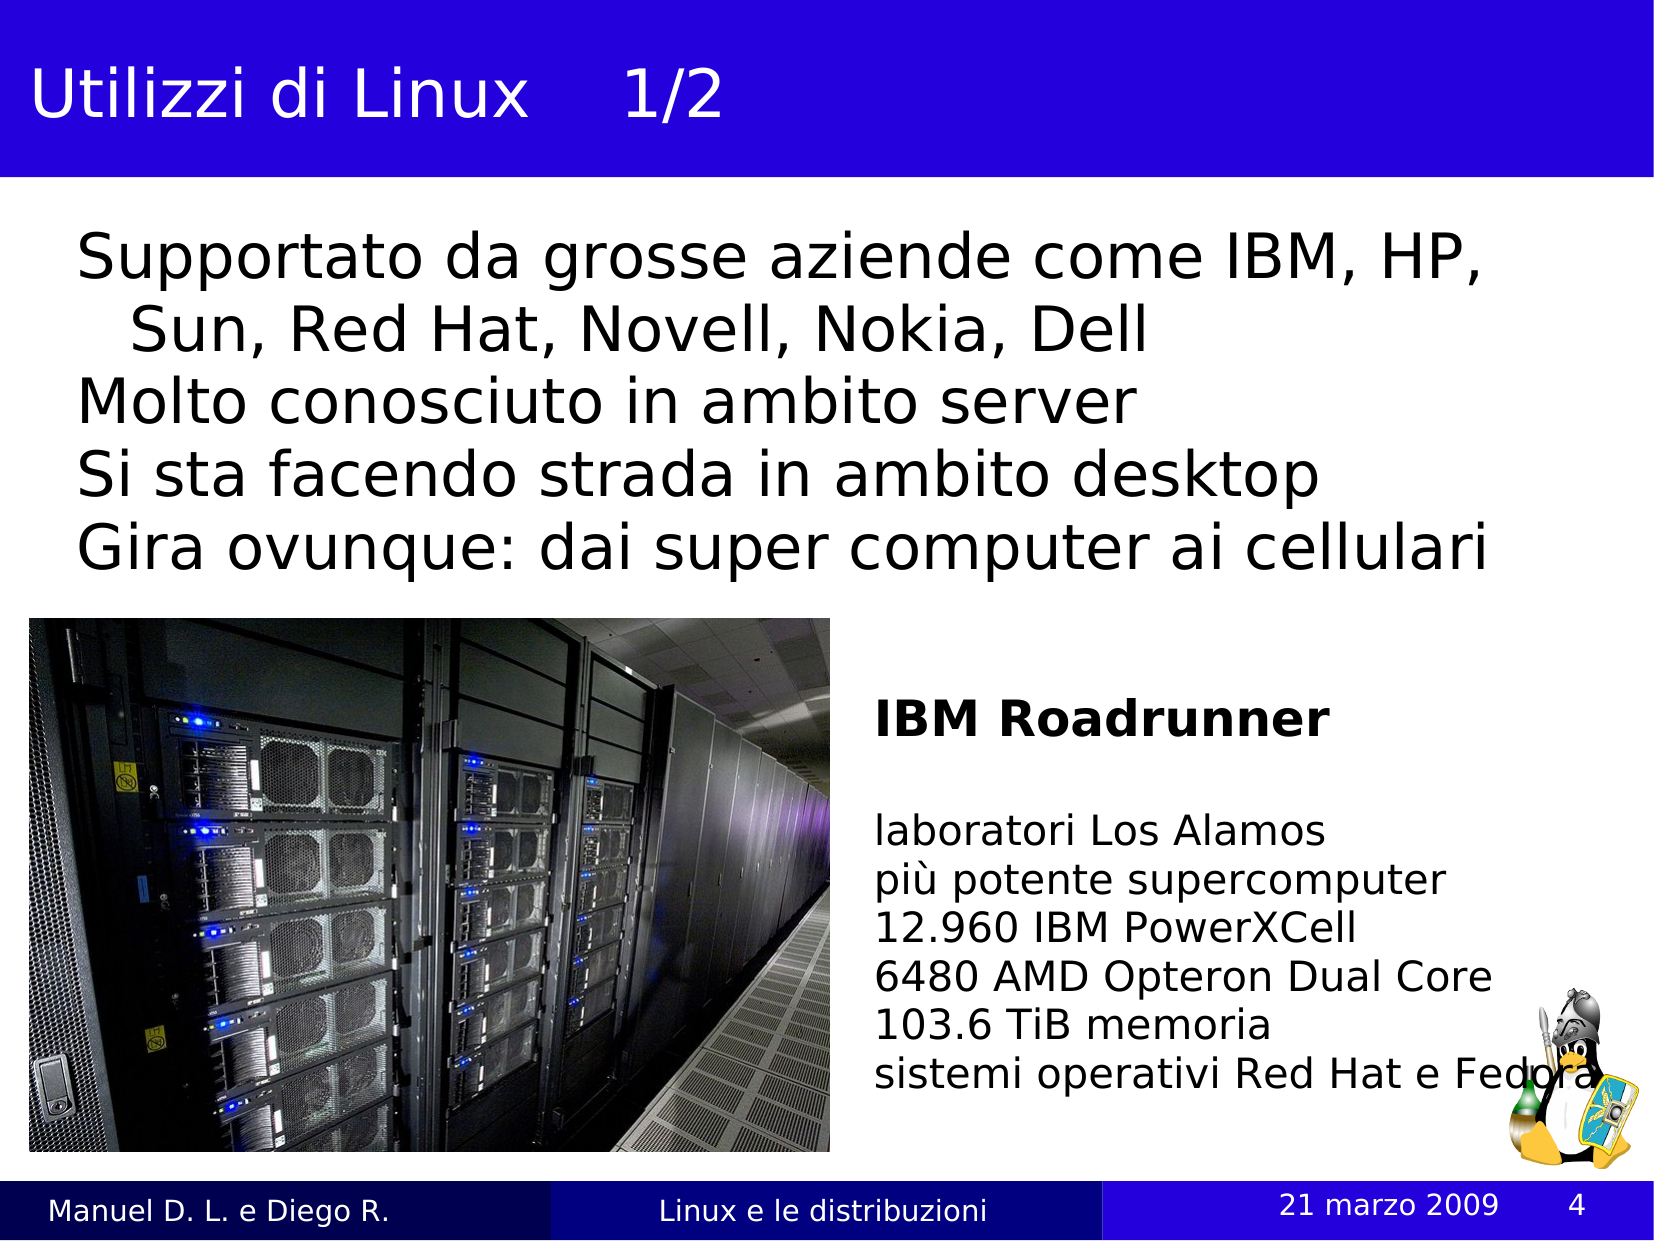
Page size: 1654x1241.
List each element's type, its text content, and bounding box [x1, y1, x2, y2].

title Utilizzi di Linux 1/2 [29, 0, 1518, 191]
text_box IBM Roadrunner laboratori Los Alamos più potente supercomputer 12.960 IBM PowerXCell 6480 AMD Opteron Dual Core 103.6 TiB memoria sistemi operativi Red Hat e Fedora [856, 636, 1625, 1152]
picture [1509, 988, 1639, 1169]
picture [29, 618, 830, 1152]
text_box Supportato da grosse aziende come IBM, HP, Sun, Red Hat, Novell, Nokia, Dell Molto conosciuto in ambito server Si sta facendo strada in ambito desktop Gira ovunque: dai super computer ai cellulari [59, 206, 1595, 598]
